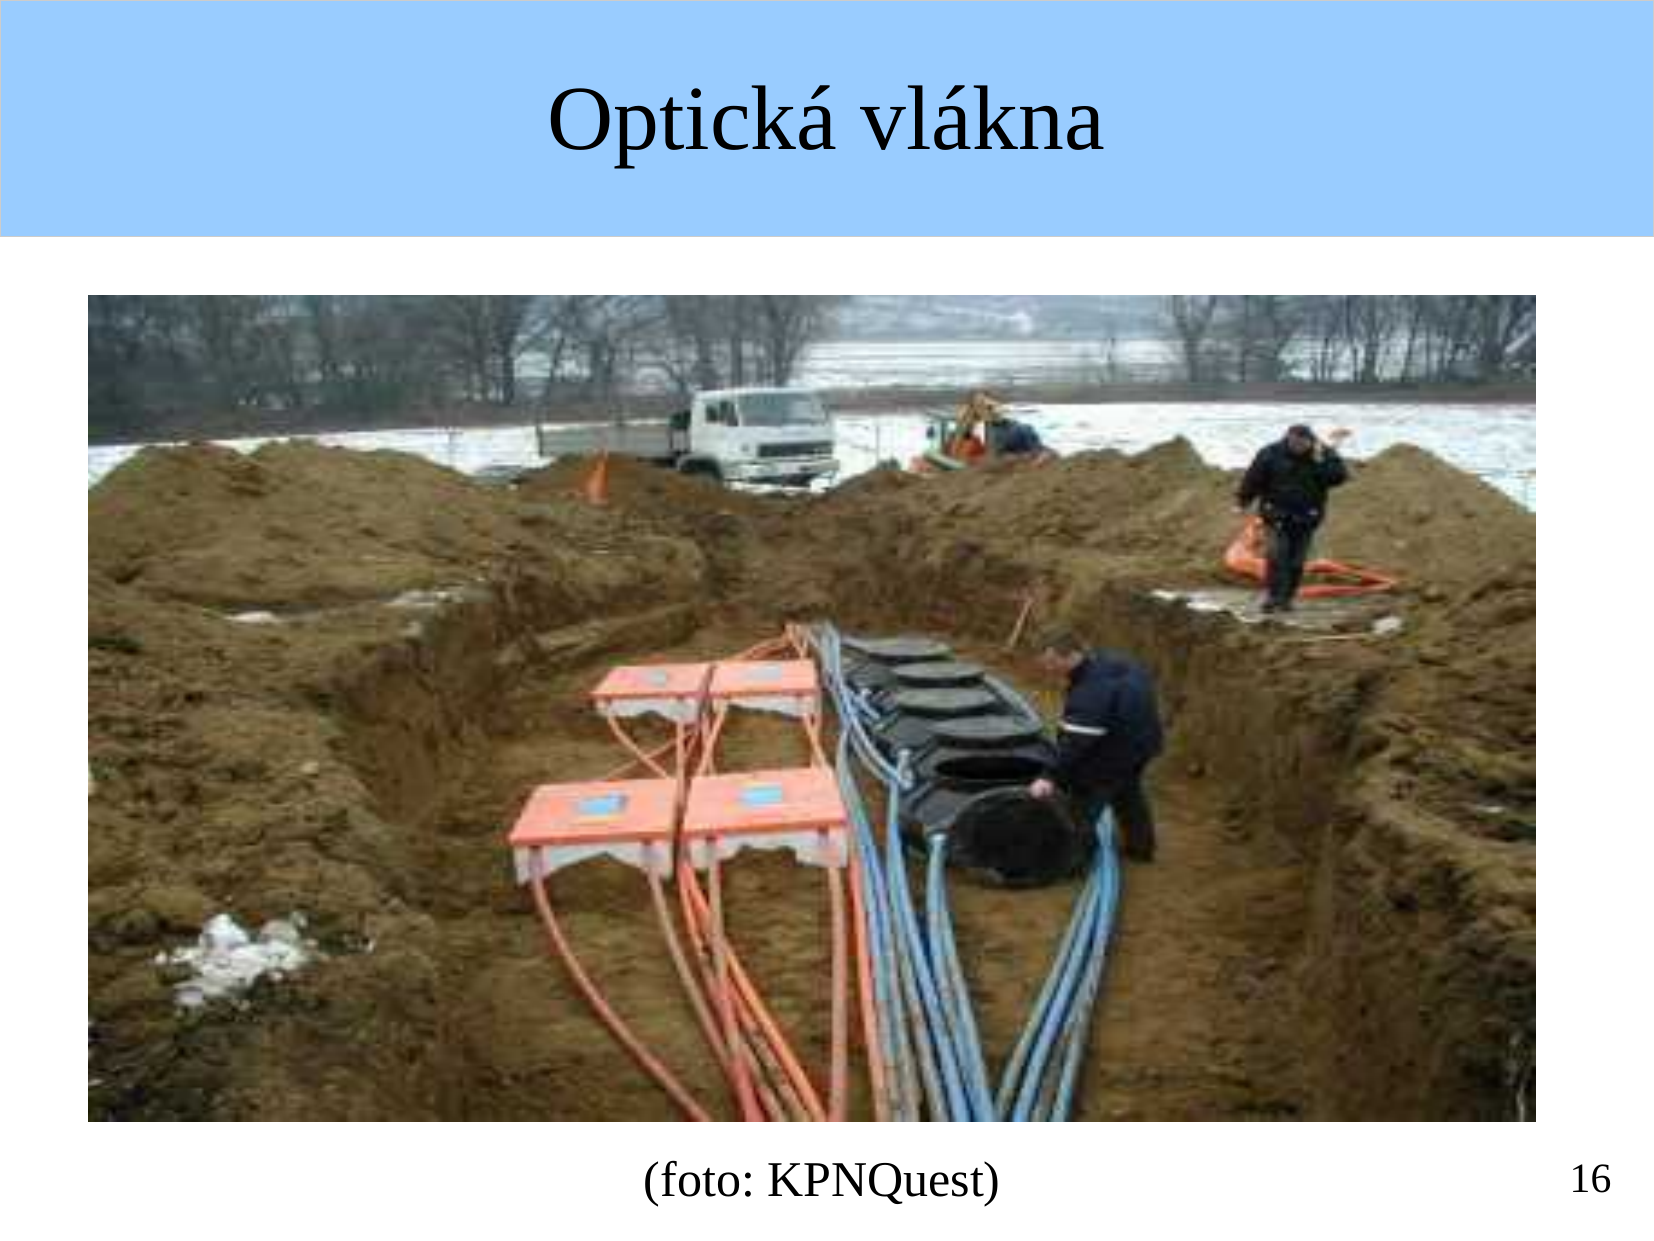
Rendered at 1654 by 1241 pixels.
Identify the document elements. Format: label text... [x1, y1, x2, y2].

picture [88, 295, 1536, 1123]
title Optická vlákna [0, 0, 1654, 237]
text_box (foto: KPNQuest) [643, 1151, 1002, 1213]
